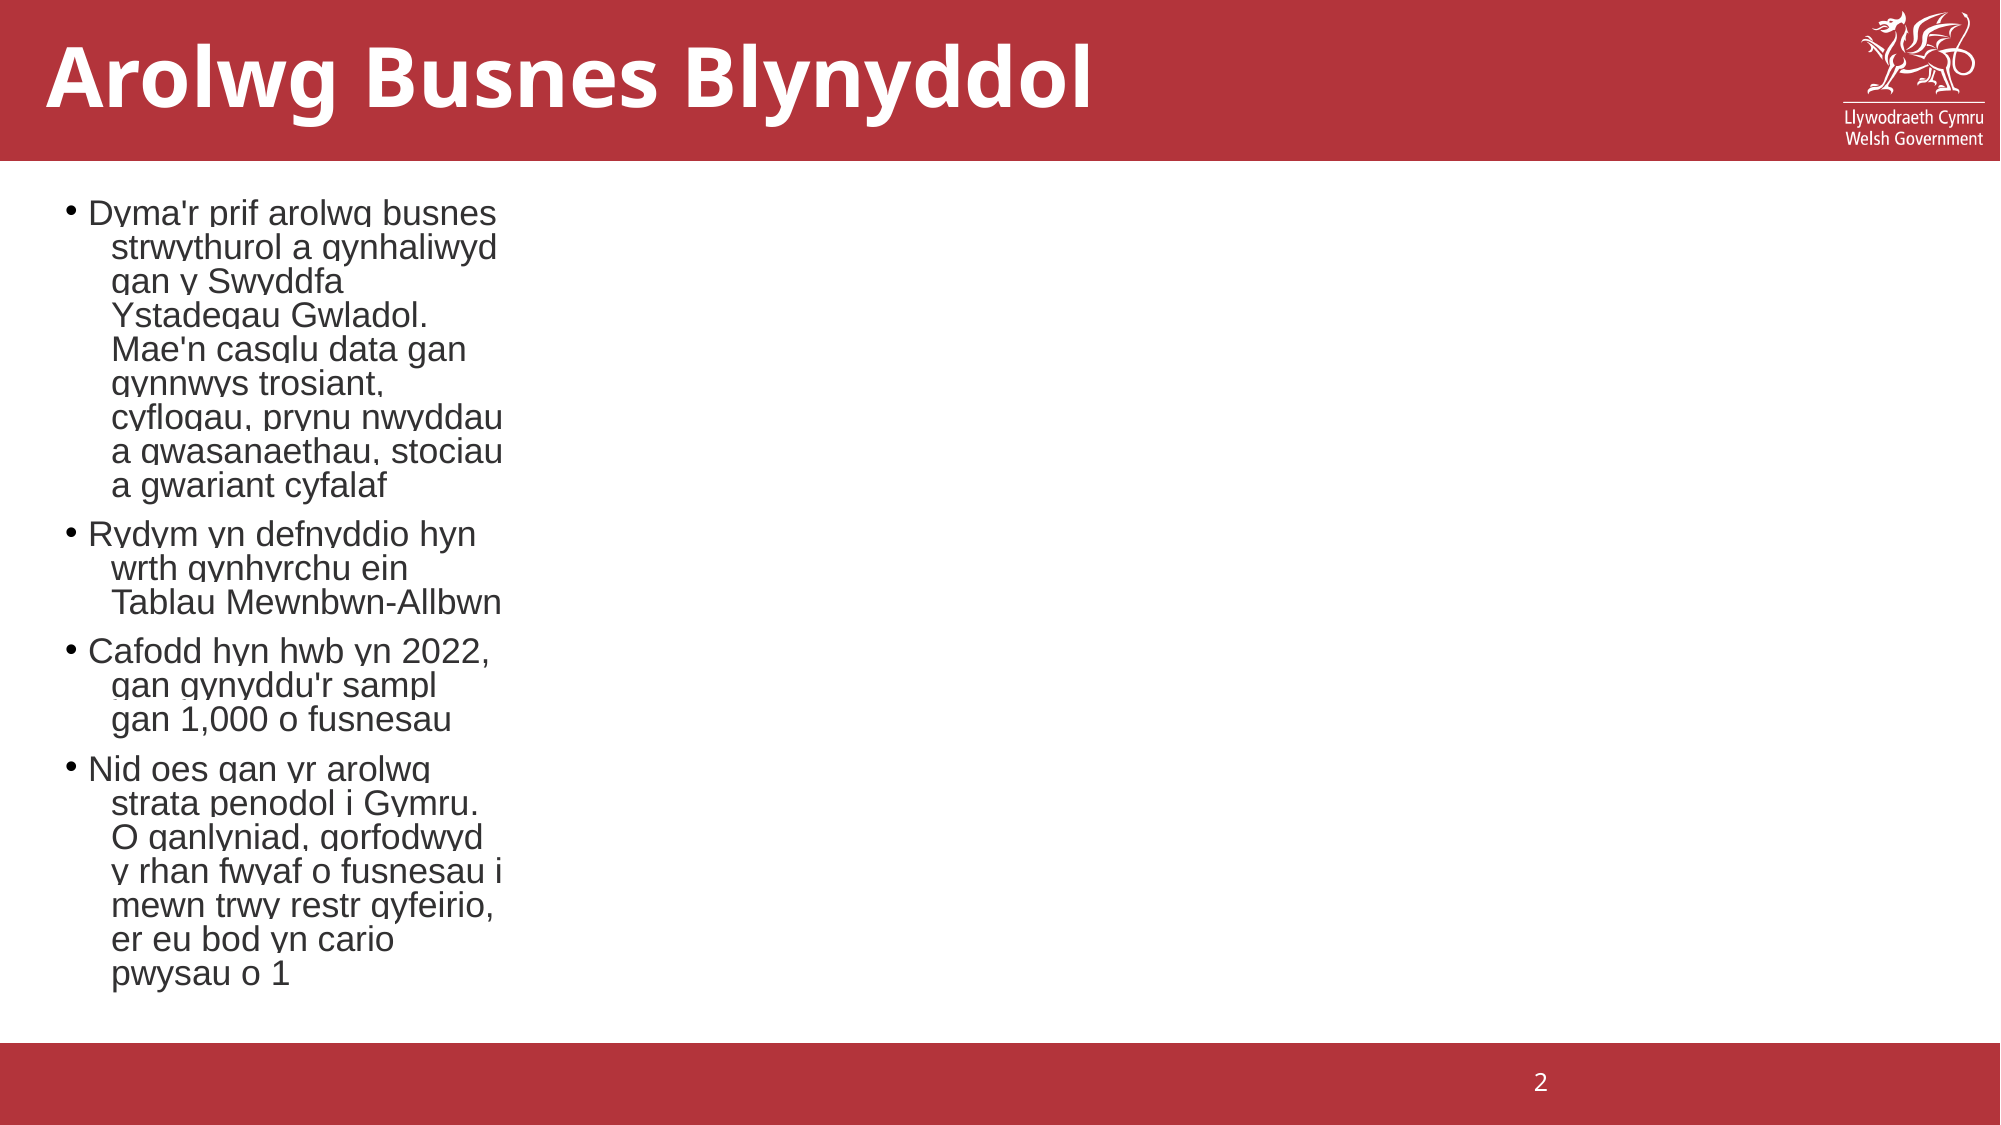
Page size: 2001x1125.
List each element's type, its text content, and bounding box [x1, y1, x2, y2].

text_box [1518, 1053, 1969, 1114]
list Dyma'r prif arolwg busnes strwythurol a gynhaliwyd gan y Swyddfa Ystadegau Gwladol. Mae'n casglu data gan gynnwys trosiant, cyflogau, prynu nwyddau a gwasanaethau, stociau a gwariant cyfalaf Rydym yn defnyddio hyn wrth gynhyrchu ein Tablau Mewnbwn-Allbwn Cafodd hyn hwb yn 2022, gan gynyddu'r sampl gan 1,000 o fusnesau Nid oes gan yr arolwg strata penodol i Gymru. O ganlyniad, gorfodwyd y rhan fwyaf o fusnesau i mewn trwy restr gyfeirio, er eu bod yn cario pwysau o 1 [50, 190, 1828, 1034]
title Arolwg Busnes Blynyddol [31, 27, 1757, 134]
